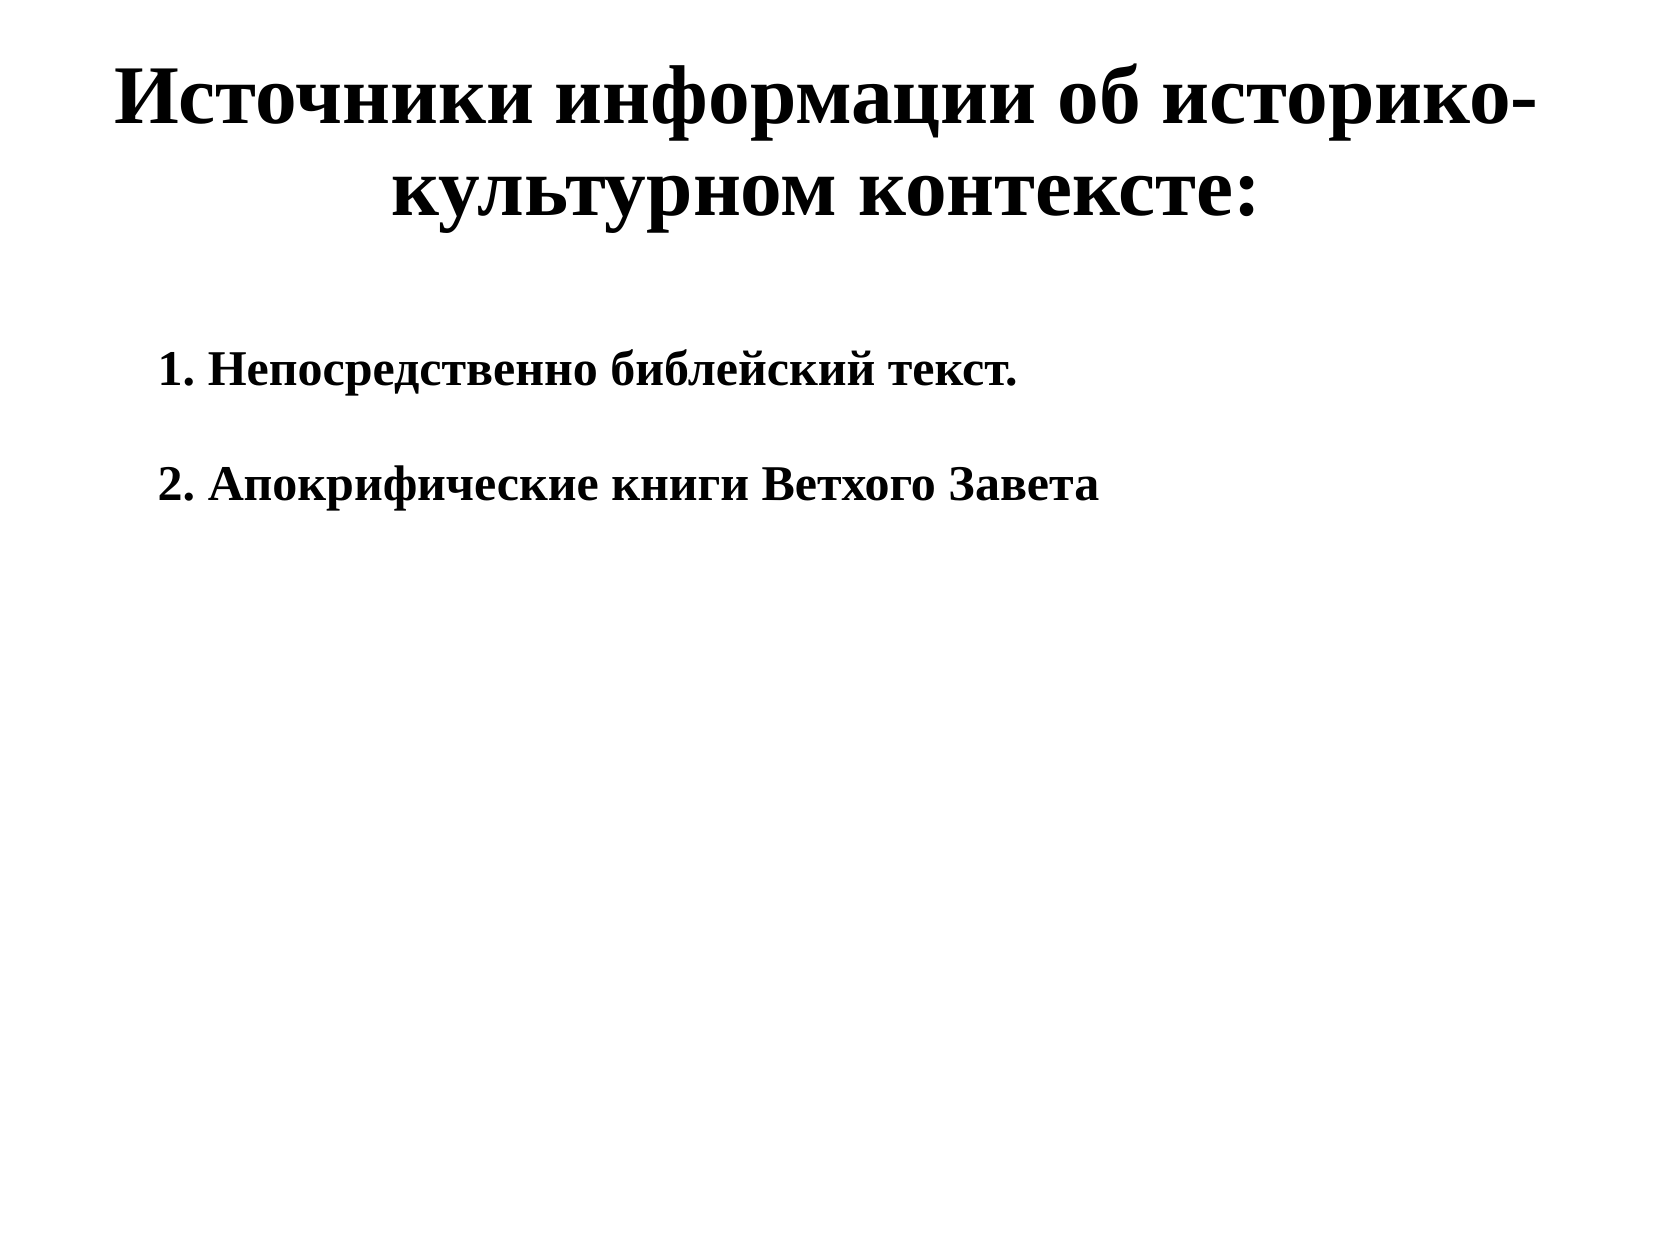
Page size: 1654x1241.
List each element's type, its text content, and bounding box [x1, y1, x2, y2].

subtitle Источники информации об историко-культурном контексте: 1. Непосредственно библейский текст. 2. Апокрифические книги Ветхого Завета [82, 49, 1571, 1109]
